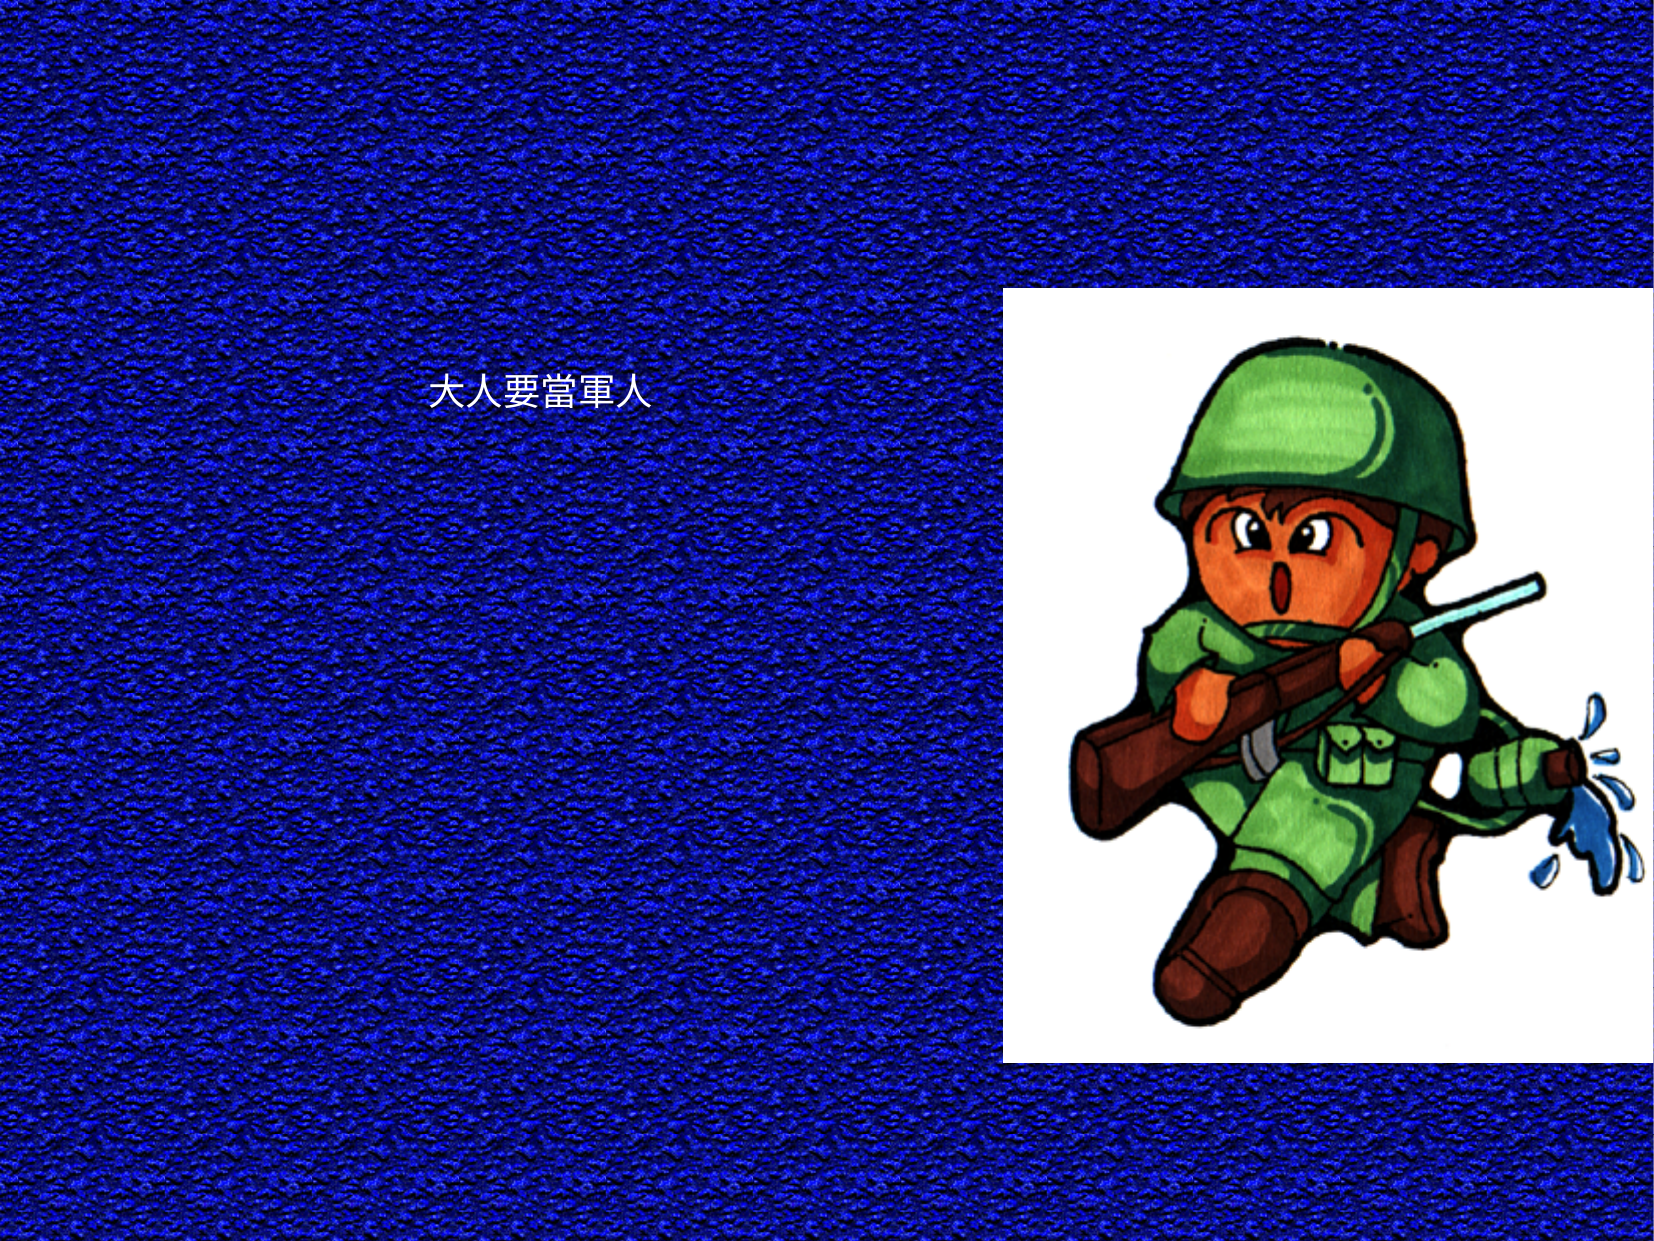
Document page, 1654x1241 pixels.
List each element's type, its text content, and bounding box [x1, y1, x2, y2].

text_box 大人要當軍人 [413, 354, 1003, 415]
picture [0, 0, 1654, 1241]
